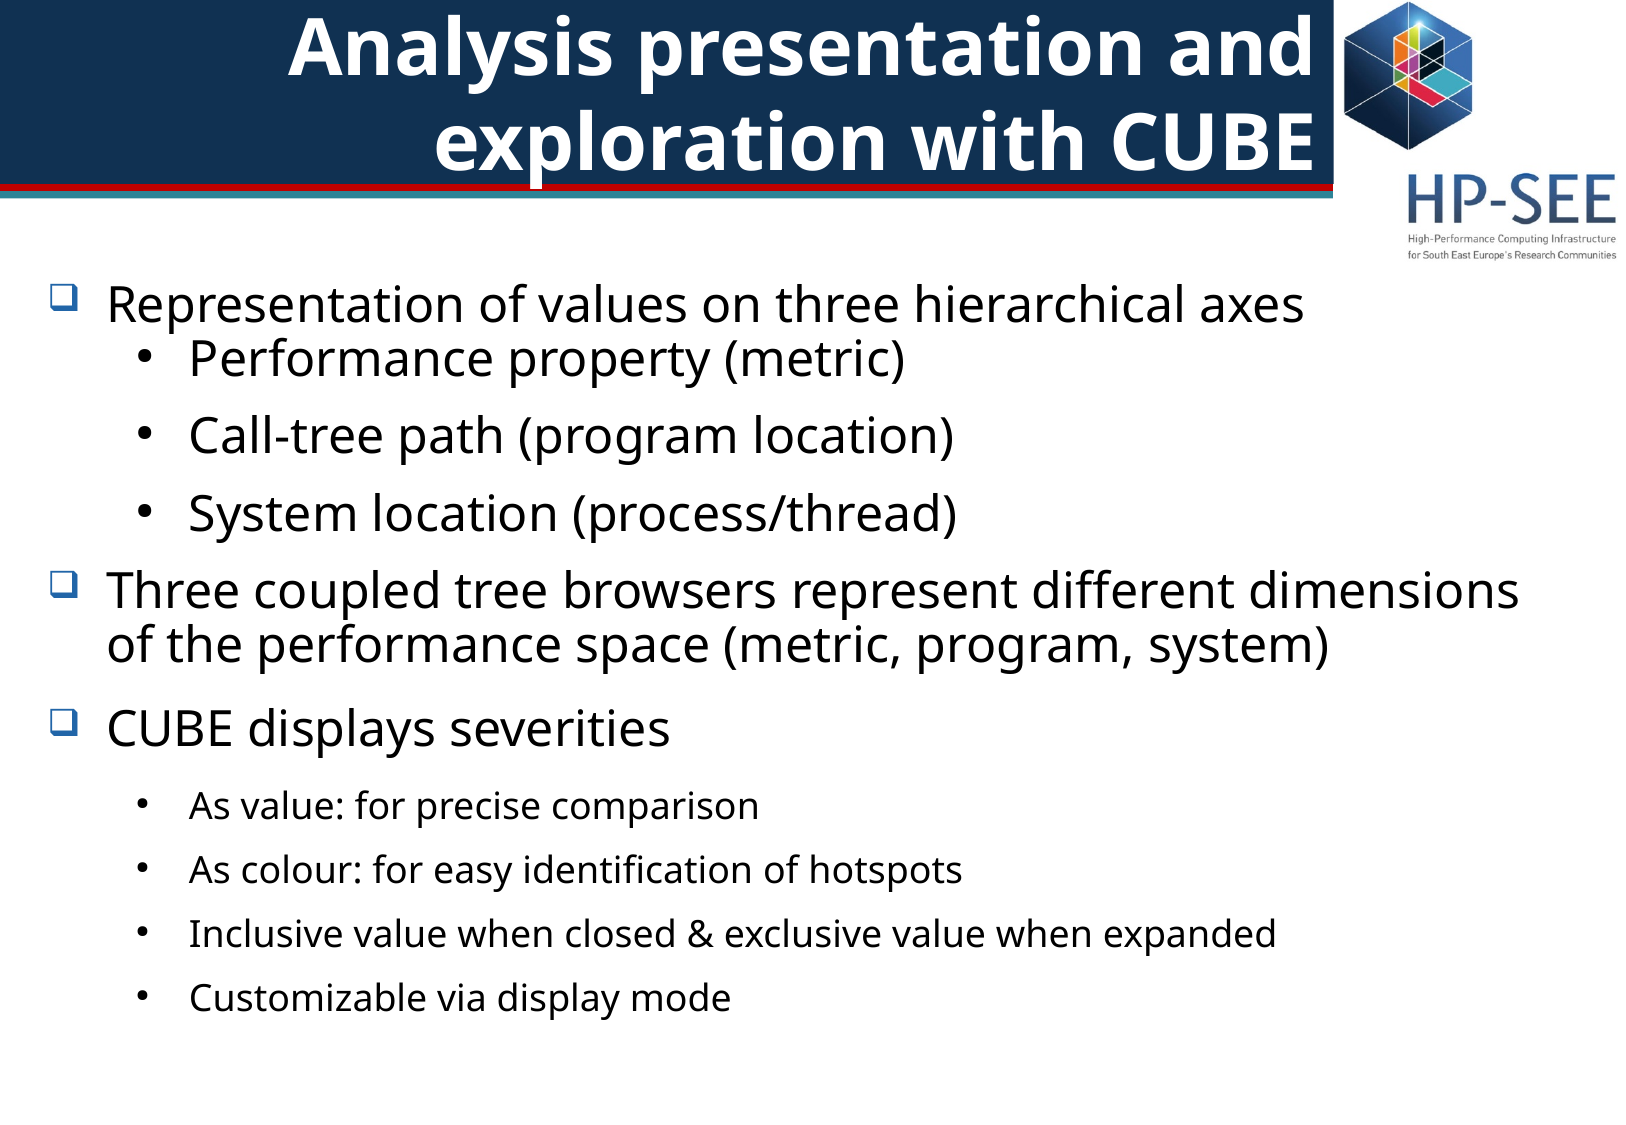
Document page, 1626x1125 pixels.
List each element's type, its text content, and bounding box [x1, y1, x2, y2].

picture [1333, 0, 1625, 263]
title Analysis presentation and exploration with CUBE [0, 0, 1334, 184]
list Representation of values on three hierarchical axes Performance property (metric) Call-tree path (program location) System location (process/thread) Three coupled tree browsers represent different dimensions of the performance space (metric, program, system) CUBE displays severities As value: for precise comparison As colour: for easy identification of hotspots Inclusive value when closed & exclusive value when expanded Customizable via display mode [31, 271, 1593, 1079]
